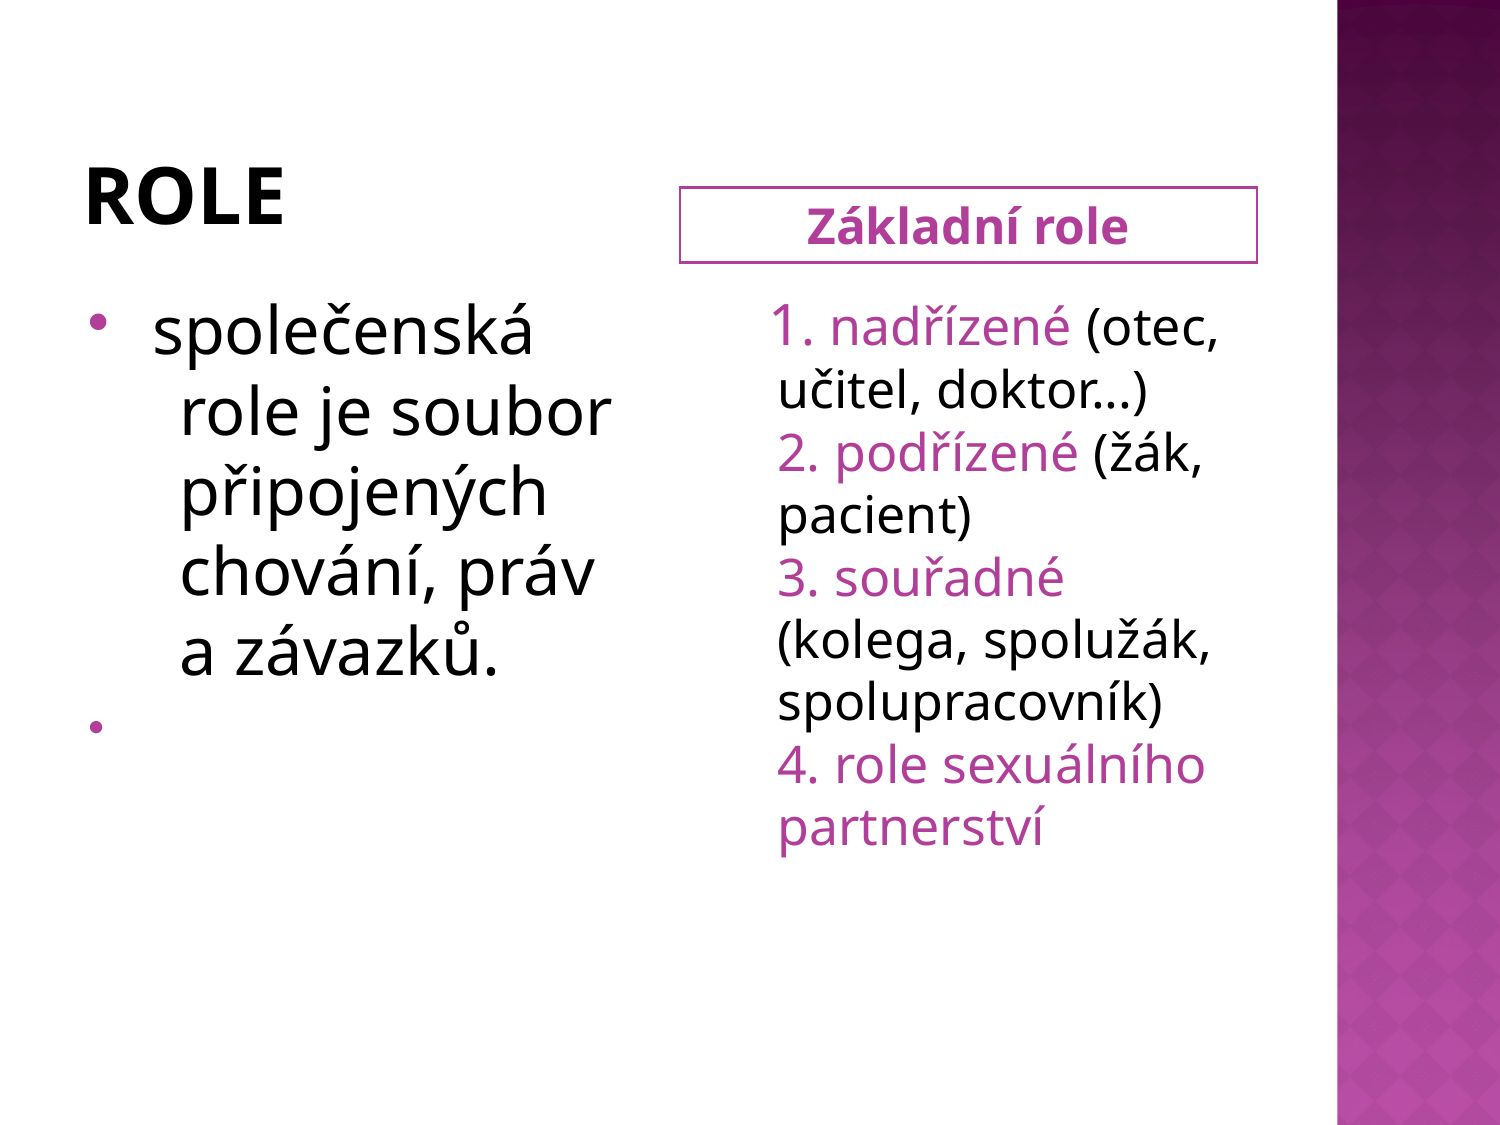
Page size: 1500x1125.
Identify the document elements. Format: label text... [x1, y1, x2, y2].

title Role [75, 52, 1264, 240]
list Základní role [679, 187, 1258, 263]
list 1. nadřízené (otec, učitel, doktor...) 2. podřízené (žák, pacient) 3. souřadné (kolega, spolužák, spolupracovník) 4. role sexuálního partnerství [685, 280, 1264, 956]
list společenská role je soubor připojených chování, práv a závazků. [75, 280, 653, 956]
